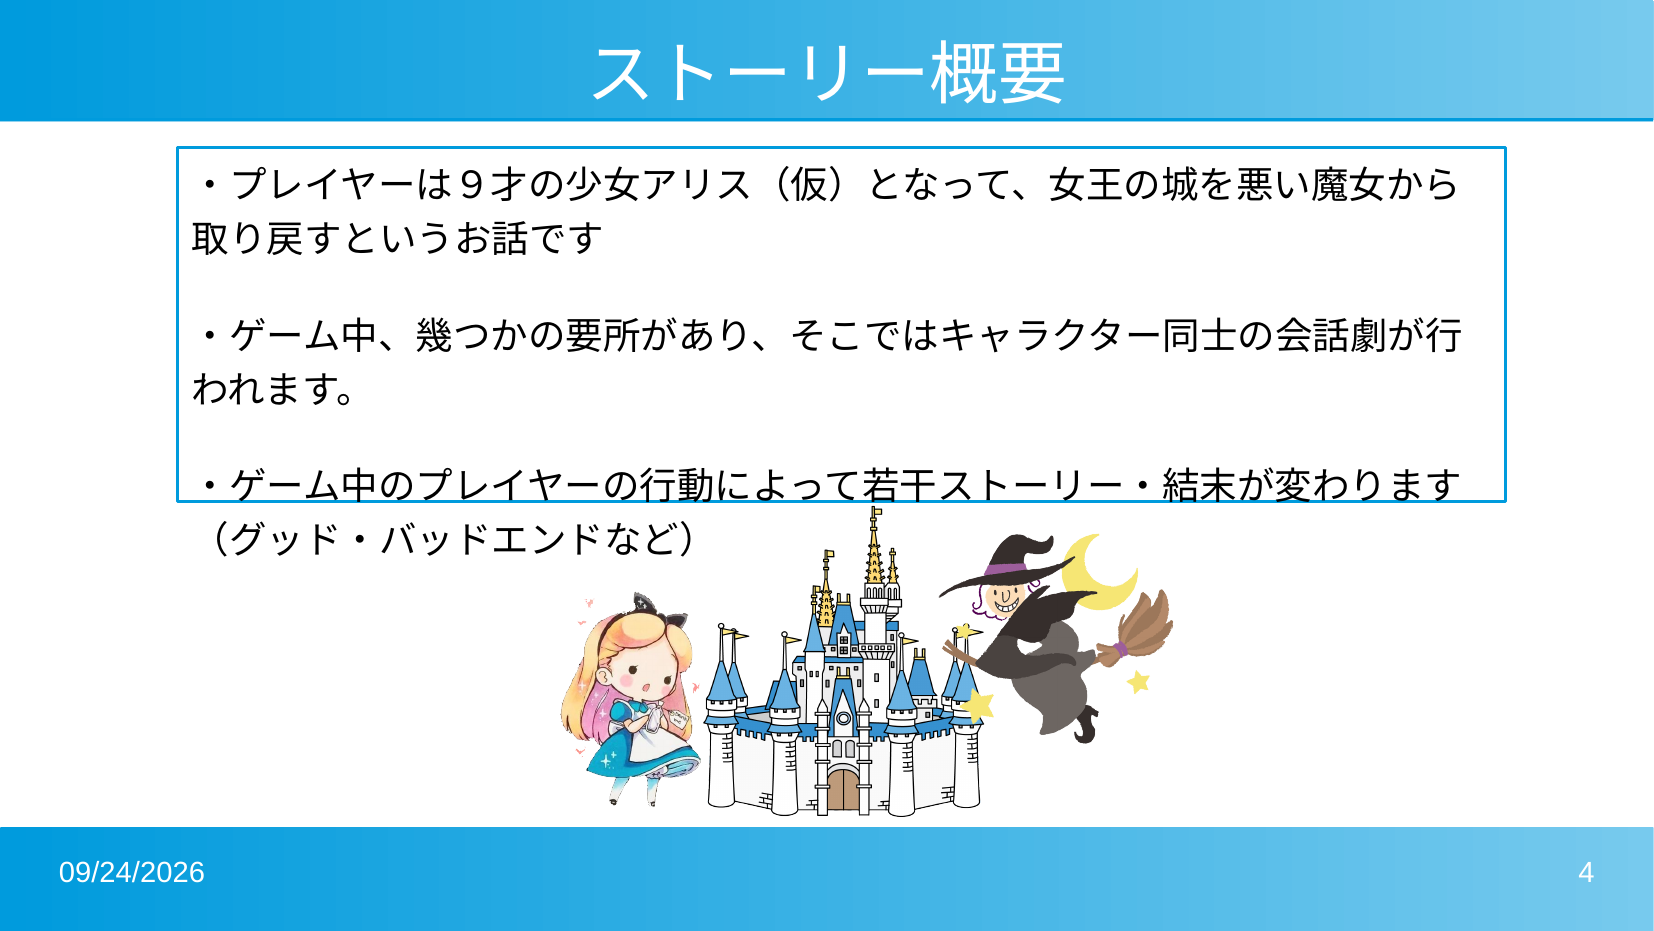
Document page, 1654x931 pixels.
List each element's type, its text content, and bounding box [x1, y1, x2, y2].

picture [537, 504, 1176, 827]
title ストーリー概要 [59, 29, 1595, 108]
text_box ・プレイヤーは９才の少女アリス（仮）となって、女王の城を悪い魔女から取り戻すというお話です ・ゲーム中、幾つかの要所があり、そこではキャラクター同士の会話劇が行われます。 ・ゲーム中のプレイヤーの行動によって若干ストーリー・結末が変わります（グッド・バッドエンドなど） [177, 147, 1506, 502]
picture [620, 490, 1069, 501]
